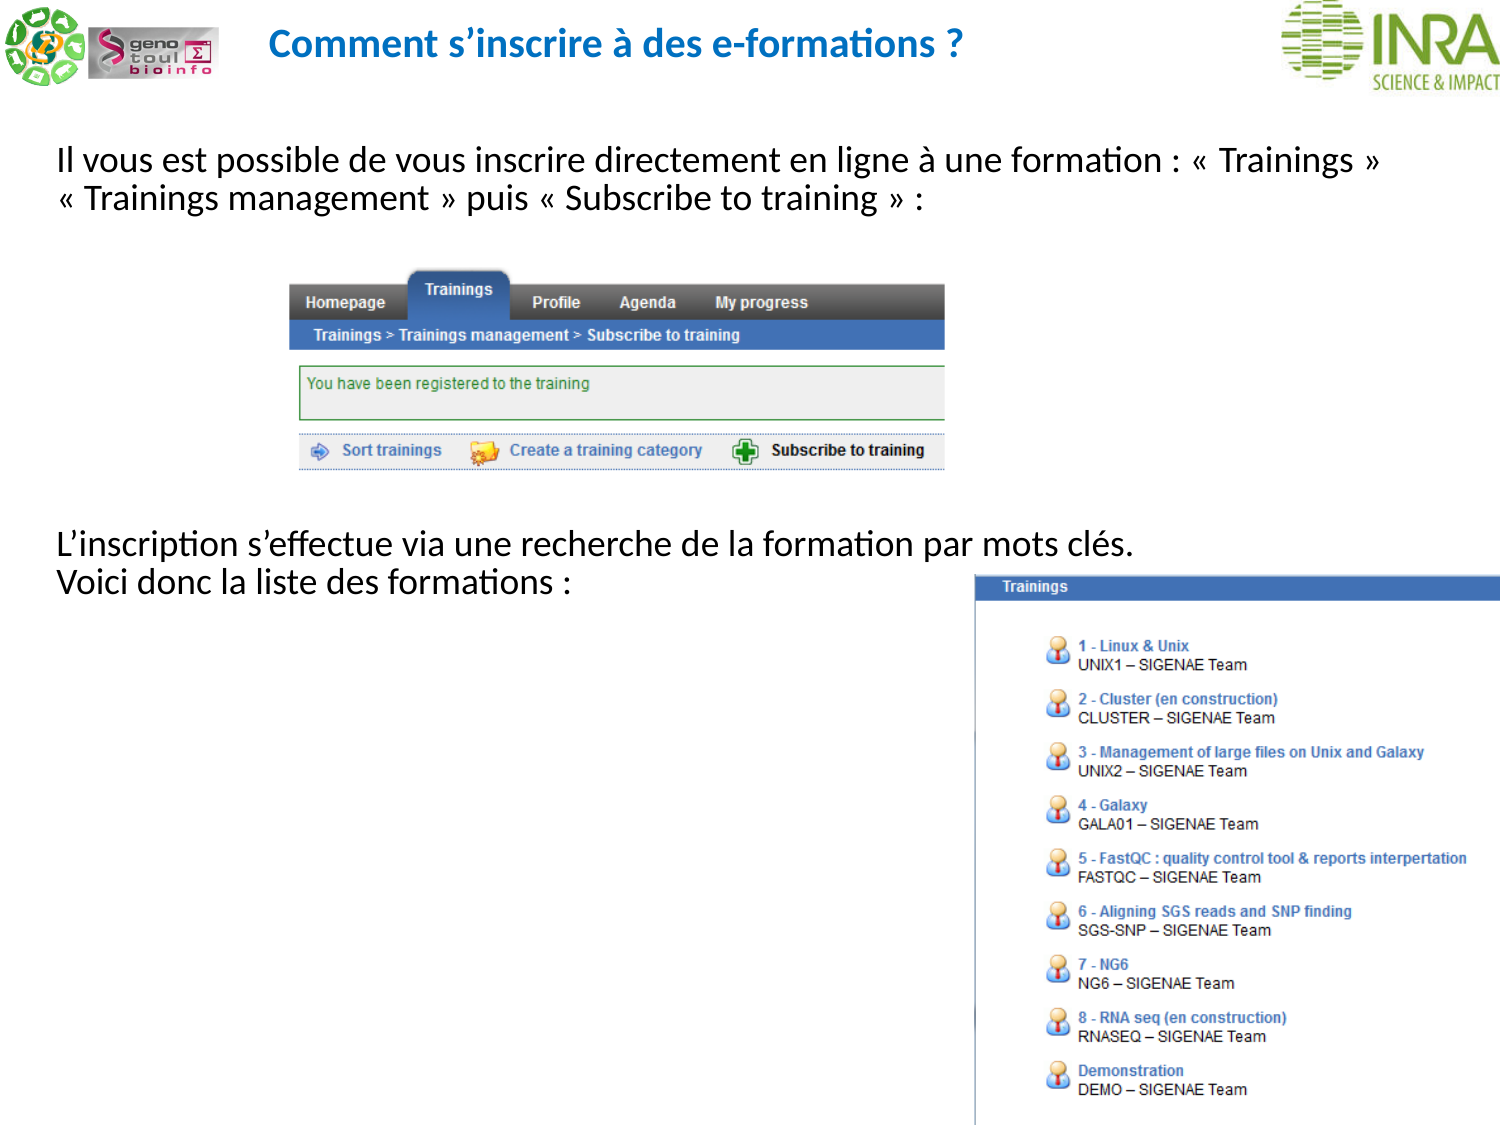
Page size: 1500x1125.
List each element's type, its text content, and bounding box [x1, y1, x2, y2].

picture [289, 267, 945, 485]
picture [1281, 0, 1500, 110]
text_box Comment s’inscrire à des e-formations ? [253, 19, 1270, 86]
text_box Il vous est possible de vous inscrire directement en ligne à une formation : « Trainings » « Trainings management » puis « Subscribe to training » : L’inscription s’effectue via une recherche de la formation par mots clés. Voici donc la liste des formations : [41, 137, 1489, 621]
picture [88, 27, 219, 79]
picture [974, 574, 1500, 1125]
picture [5, 7, 85, 86]
